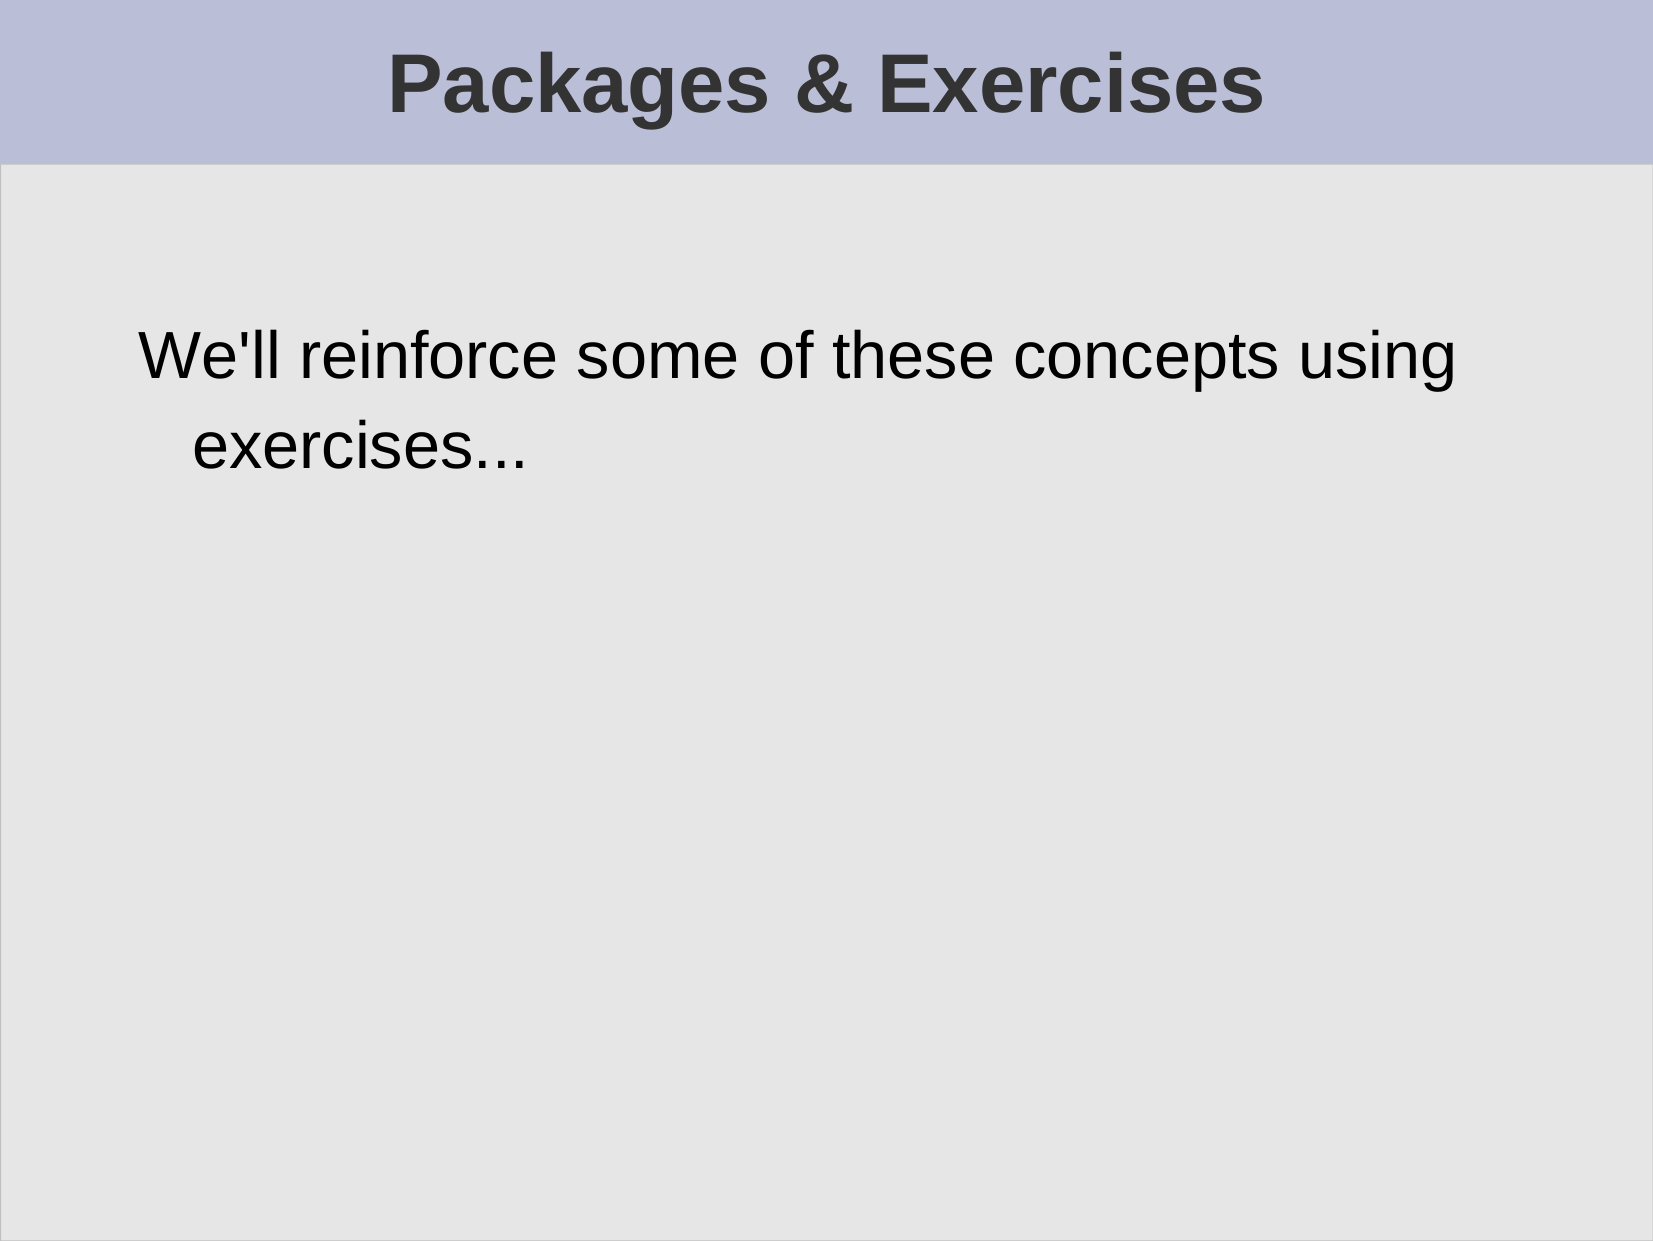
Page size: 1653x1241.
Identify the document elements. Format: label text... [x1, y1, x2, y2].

text_box [0, 163, 1653, 1241]
title Packages & Exercises [121, 0, 1533, 163]
list We'll reinforce some of these concepts using exercises... [121, 303, 1573, 1067]
